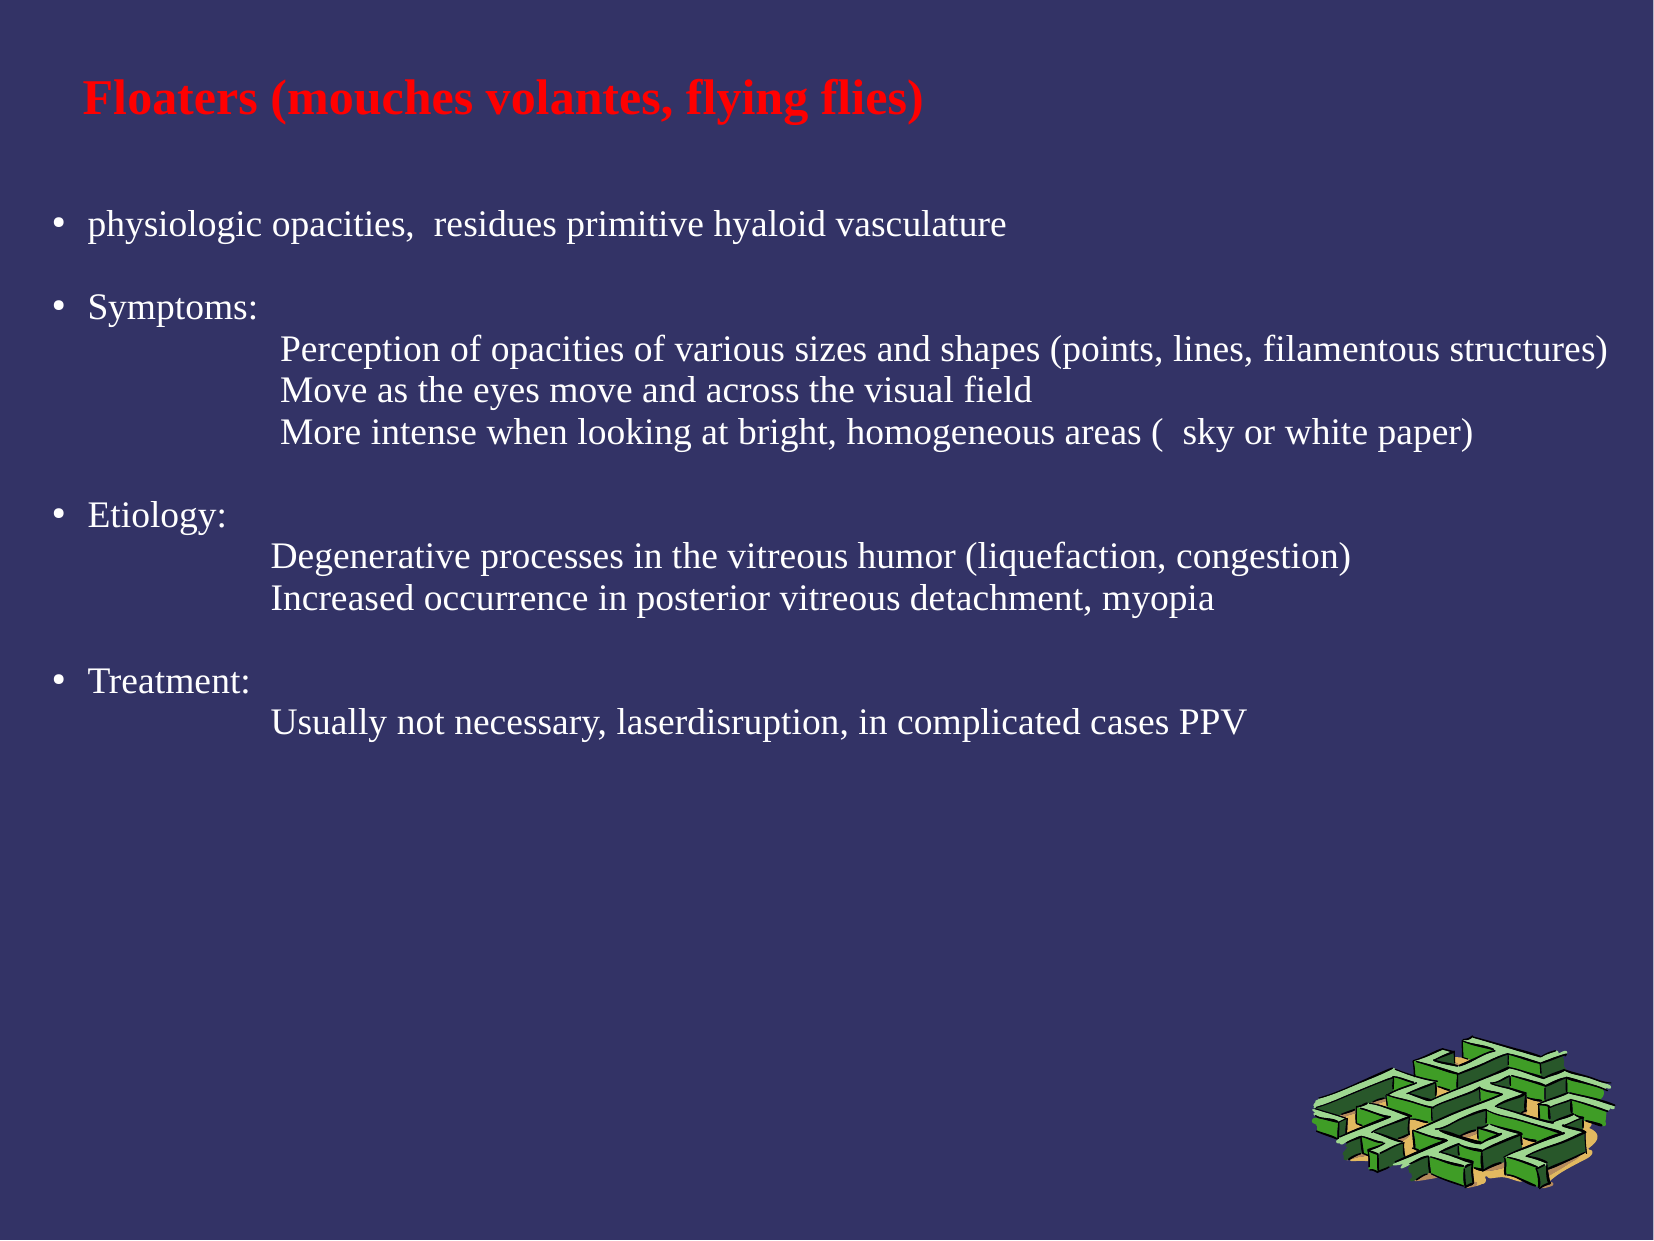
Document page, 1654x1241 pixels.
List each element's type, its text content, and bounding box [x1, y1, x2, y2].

text_box physiologic opacities, residues primitive hyaloid vasculature Symptoms: Perception of opacities of various sizes and shapes (points, lines, filamentous structures) Move as the eyes move and across the visual field More intense when looking at bright, homogeneous areas ( sky or white paper) Etiology: Degenerative processes in the vitreous humor (liquefaction, congestion) Increased occurrence in posterior vitreous detachment, myopia Treatment: Usually not necessary, laserdisruption, in complicated cases PPV [37, 195, 1654, 764]
title Floaters (mouches volantes, flying flies) [82, 0, 1571, 195]
